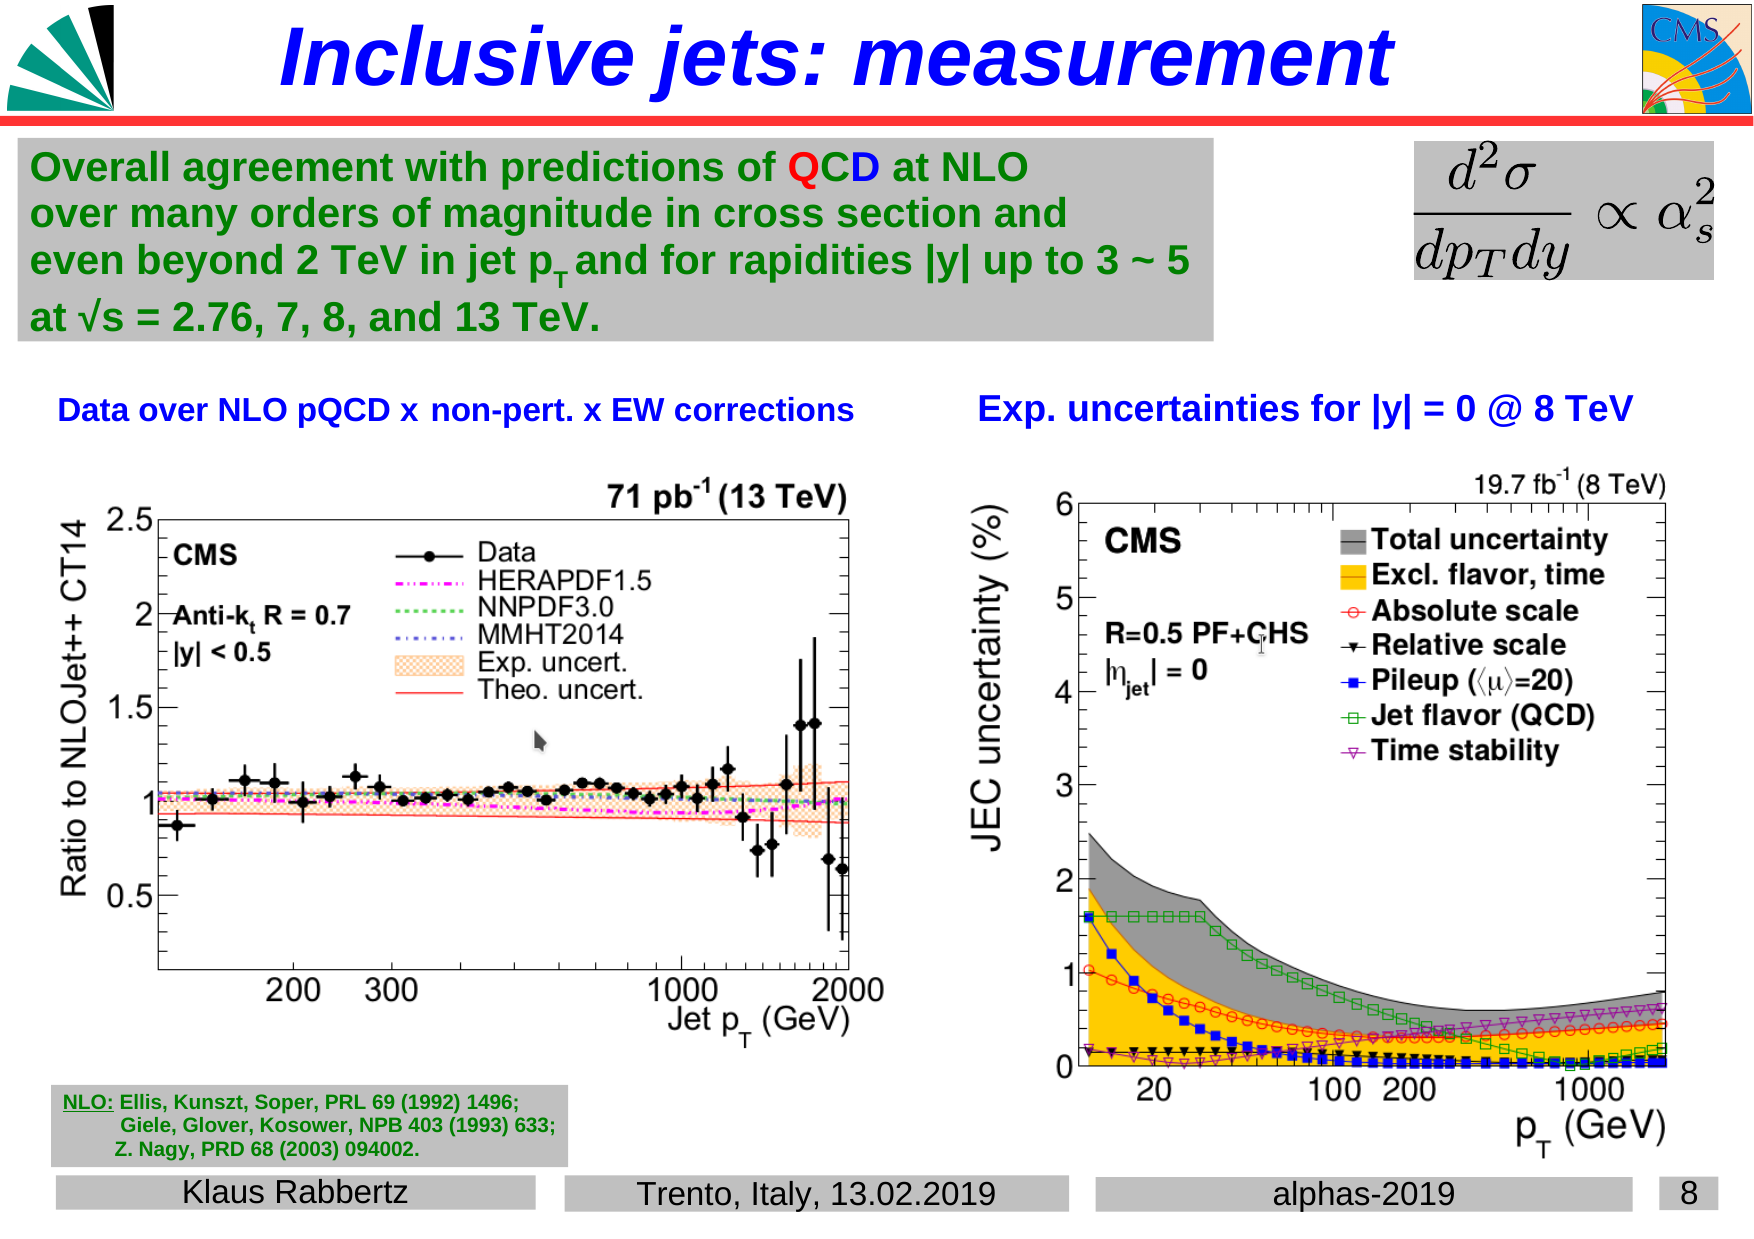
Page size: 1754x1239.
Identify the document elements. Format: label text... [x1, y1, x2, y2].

text_box NLO: Ellis, Kunszt, Soper, PRL 69 (1992) 1496; Giele, Glover, Kosower, NPB 403 (1993) 633; Z. Nagy, PRD 68 (2003) 094002. [51, 1084, 569, 1168]
picture [7, 5, 114, 112]
text_box Data over NLO pQCD x non-pert. x EW corrections [45, 384, 868, 436]
picture [1413, 140, 1715, 281]
picture [959, 454, 1682, 1163]
title Inclusive jets: measurement [129, 0, 1545, 114]
picture [41, 462, 894, 1056]
picture [1642, 4, 1752, 114]
text_box Overall agreement with predictions of QCD at NLO over many orders of magnitude in cross section and even beyond 2 TeV in jet pT and for rapidities |y| up to 3 ~ 5 at √s = 2.76, 7, 8, and 13 TeV. [17, 137, 1214, 342]
text_box Exp. uncertainties for |y| = 0 @ 8 TeV [965, 381, 1647, 436]
